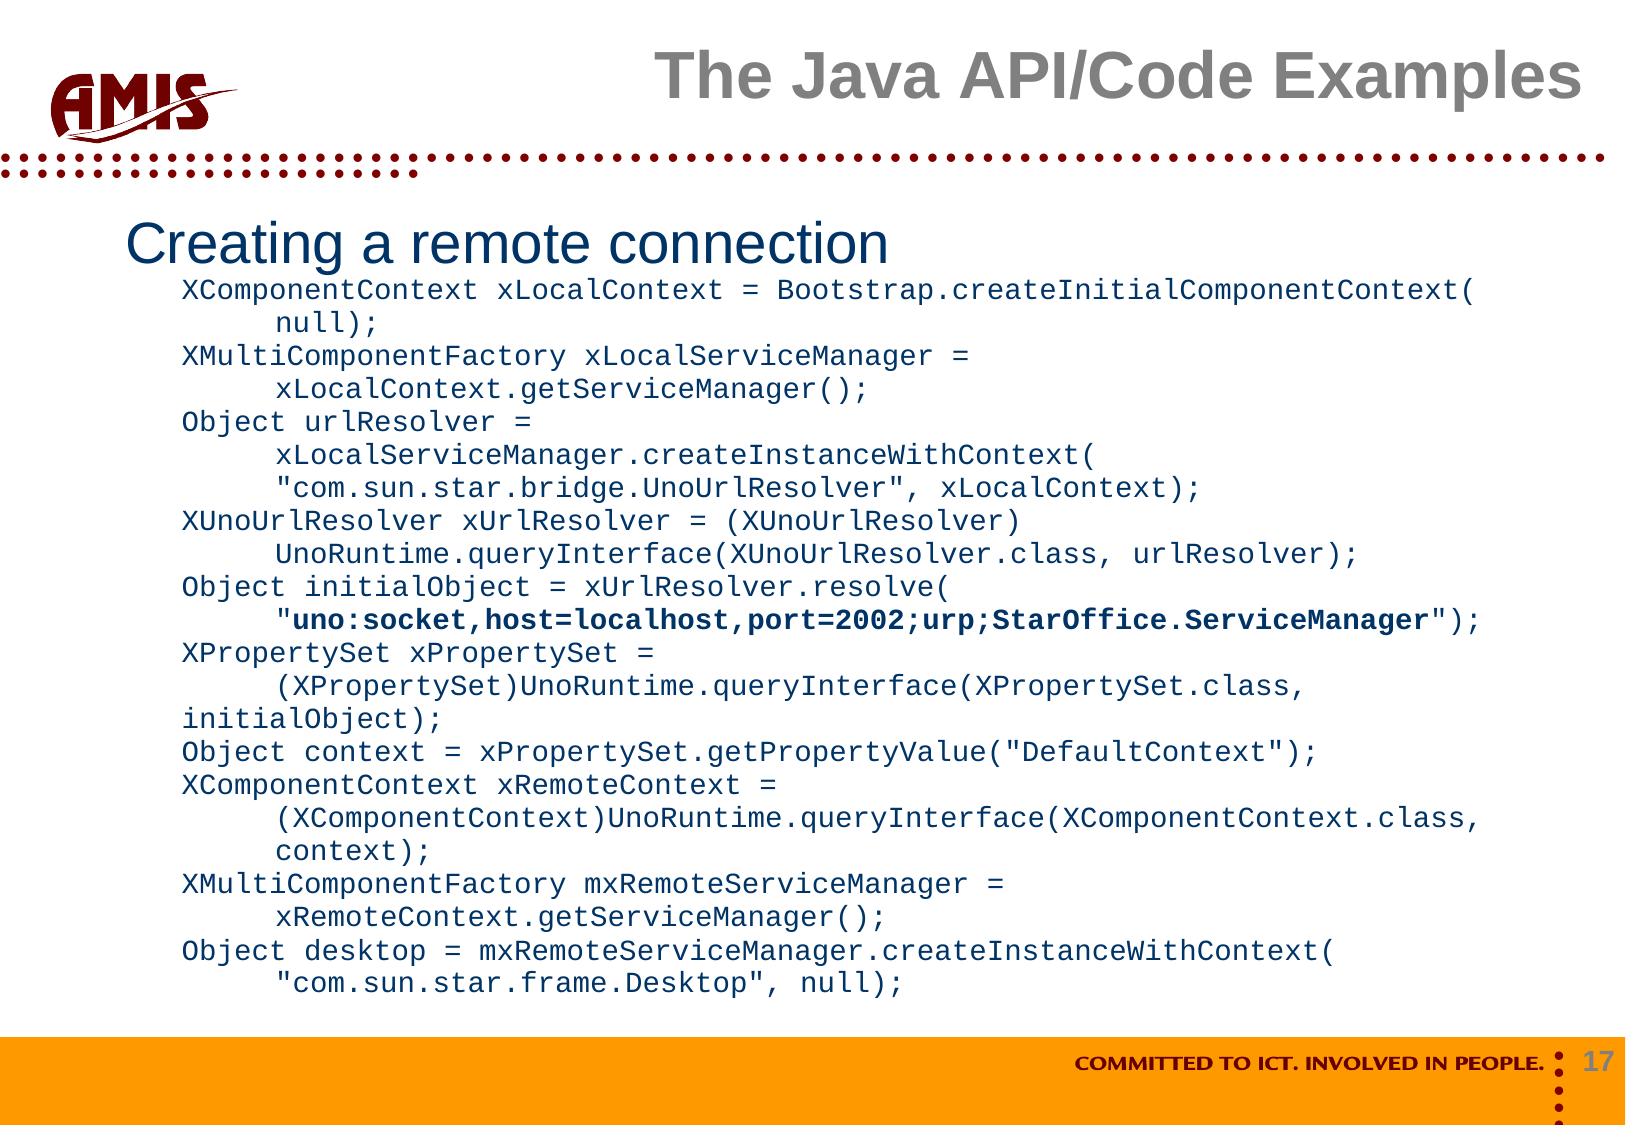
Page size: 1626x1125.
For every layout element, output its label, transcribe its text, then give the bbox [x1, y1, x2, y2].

picture [50, 73, 238, 144]
title The Java API/Code Examples [262, 27, 1585, 123]
picture [1074, 1055, 1544, 1071]
list Creating a remote connection XComponentContext xLocalContext = Bootstrap.createInitialComponentContext( null); XMultiComponentFactory xLocalServiceManager = xLocalContext.getServiceManager(); Object urlResolver = xLocalServiceManager.createInstanceWithContext( "com.sun.star.bridge.UnoUrlResolver", xLocalContext); XUnoUrlResolver xUrlResolver = (XUnoUrlResolver) UnoRuntime.queryInterface(XUnoUrlResolver.class, urlResolver); Object initialObject = xUrlResolver.resolve( "uno:socket,host=localhost,port=2002;urp;StarOffice.ServiceManager"); XPropertySet xPropertySet = (XPropertySet)UnoRuntime.queryInterface(XPropertySet.class, initialObject); Object context = xPropertySet.getPropertyValue("DefaultContext"); XComponentContext xRemoteContext = (XComponentContext)UnoRuntime.queryInterface(XComponentContext.class, context); XMultiComponentFactory mxRemoteServiceManager = xRemoteContext.getServiceManager(); Object desktop = mxRemoteServiceManager.createInstanceWithContext( "com.sun.star.frame.Desktop", null); [124, 210, 1500, 1061]
